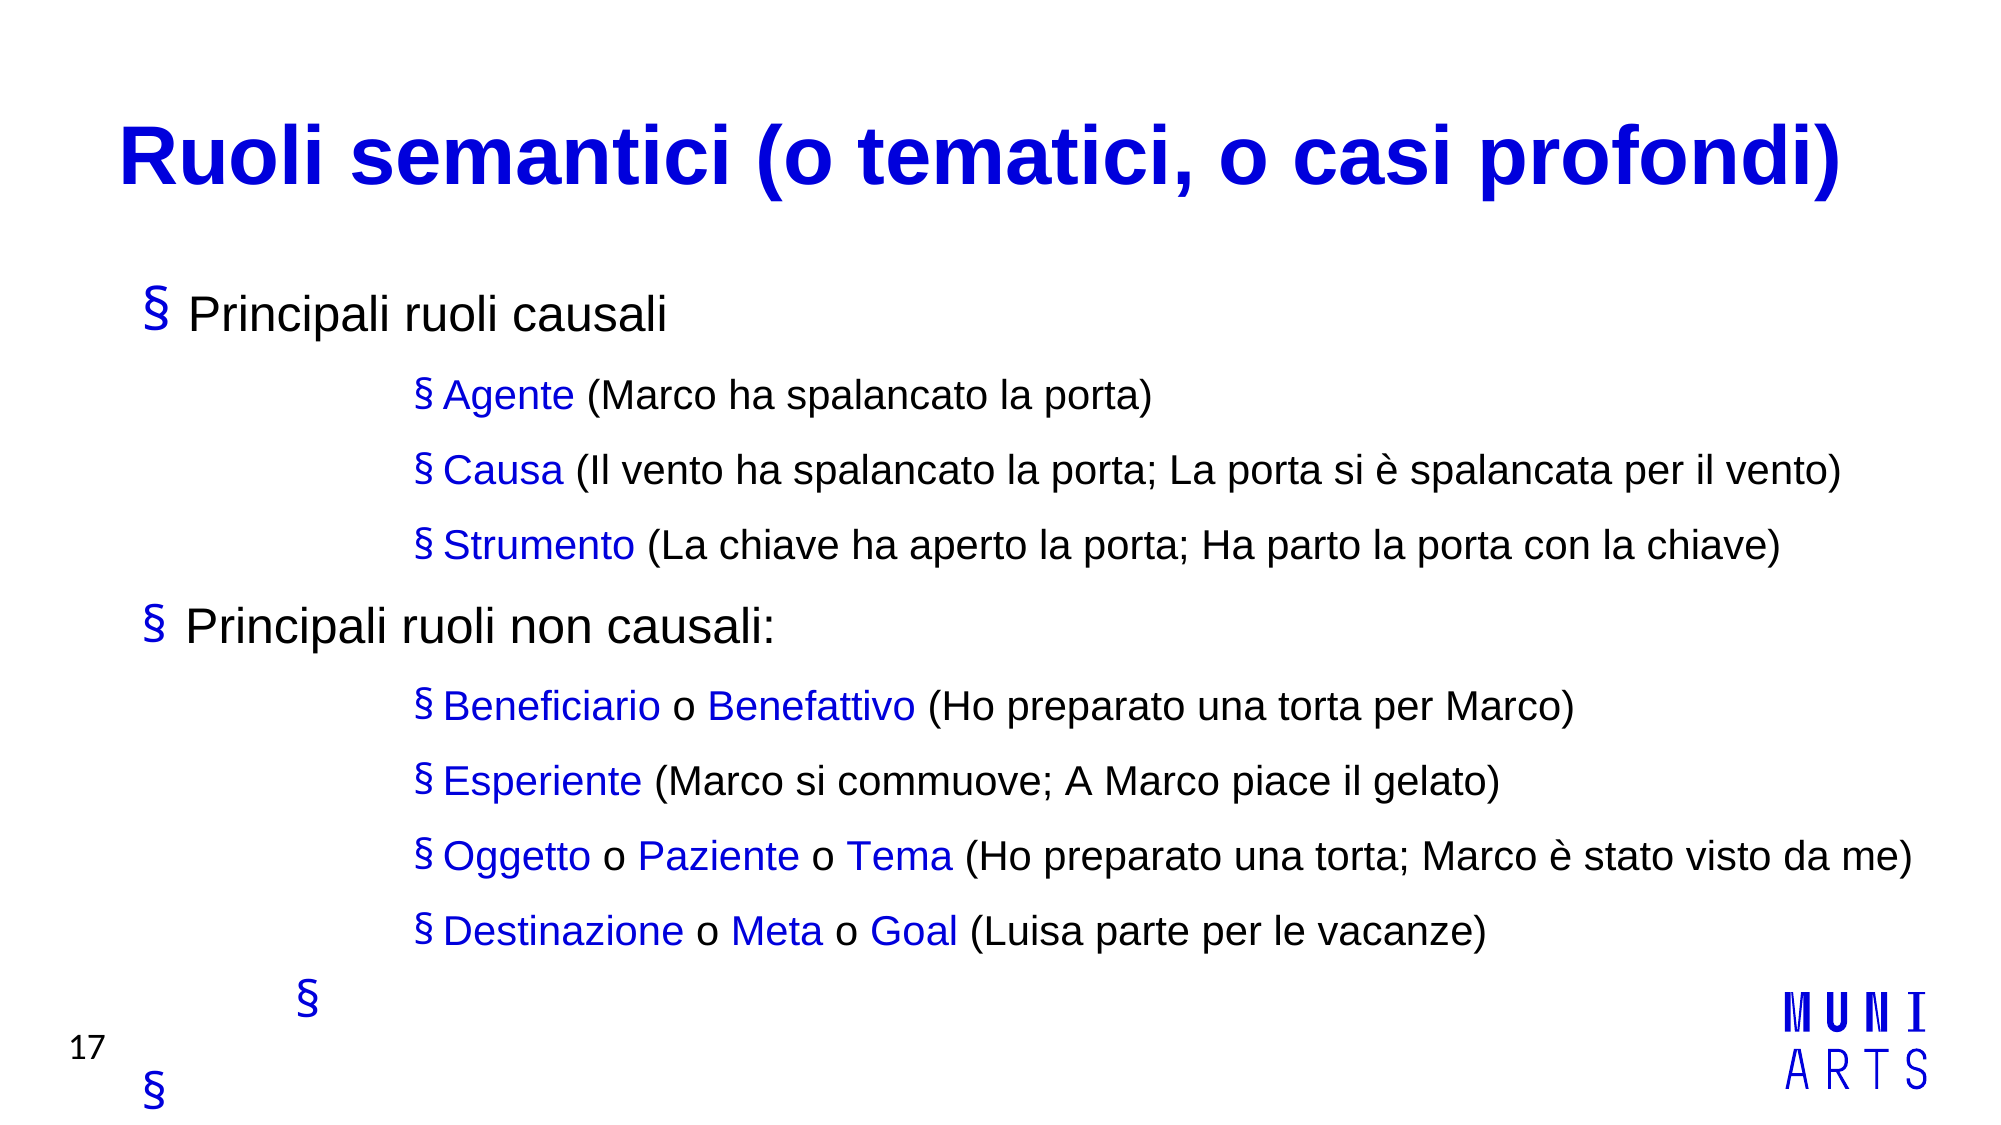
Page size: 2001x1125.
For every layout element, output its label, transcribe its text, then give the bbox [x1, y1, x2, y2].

list Principali ruoli causali Agente (Marco ha spalancato la porta) Causa (Il vento ha spalancato la porta; La porta si è spalancata per il vento) Strumento (La chiave ha aperto la porta; Ha parto la porta con la chiave) Principali ruoli non causali: Beneficiario o Benefattivo (Ho preparato una torta per Marco) Esperiente (Marco si commuove; A Marco piace il gelato) Oggetto o Paziente o Tema (Ho preparato una torta; Marco è stato visto da me) Destinazione o Meta o Goal (Luisa parte per le vacanze) [118, 268, 1976, 976]
text_box [67, 1021, 110, 1063]
title Ruoli semantici (o tematici, o casi profondi) [118, 118, 1883, 193]
